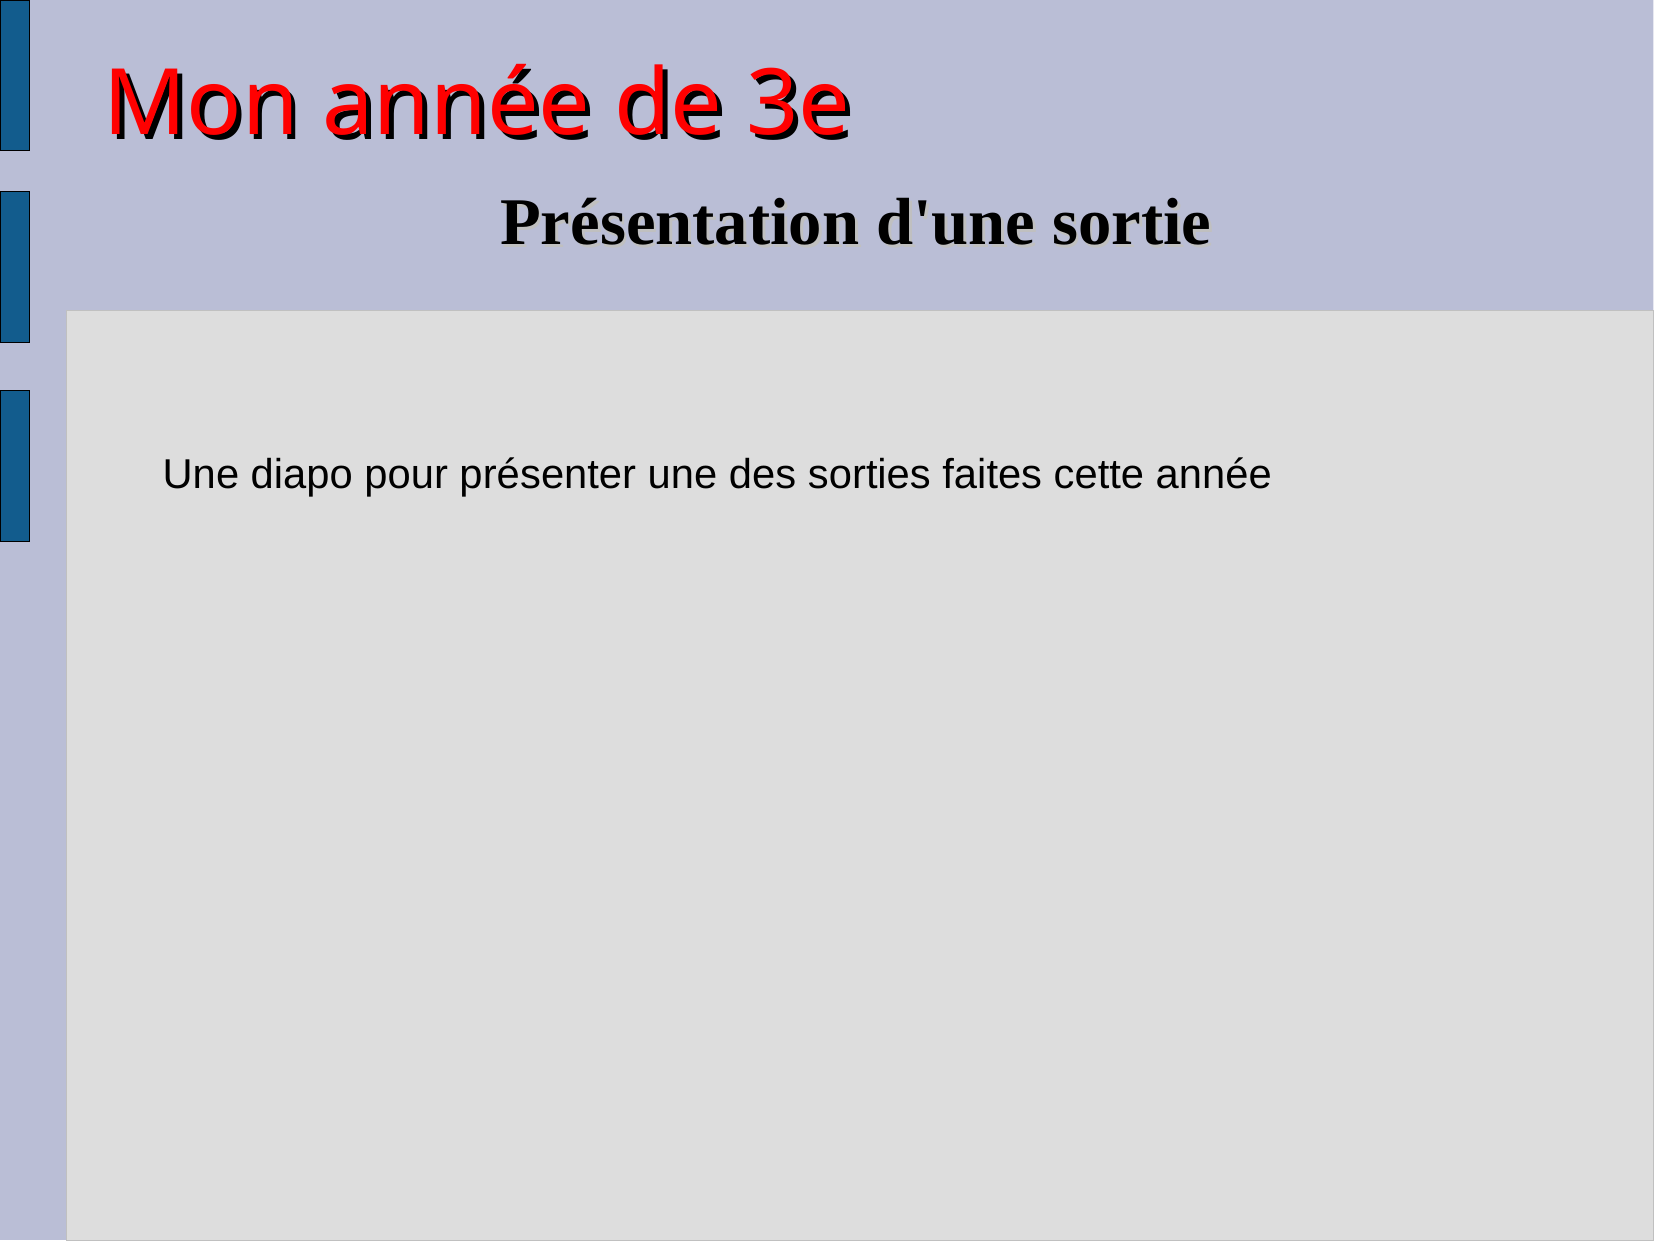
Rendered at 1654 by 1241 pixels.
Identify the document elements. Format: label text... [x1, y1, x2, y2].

text_box Mon année de 3e [88, 29, 1595, 145]
text_box Présentation d'une sortie [324, 177, 1388, 267]
text_box Une diapo pour présenter une des sorties faites cette année [147, 442, 1536, 505]
